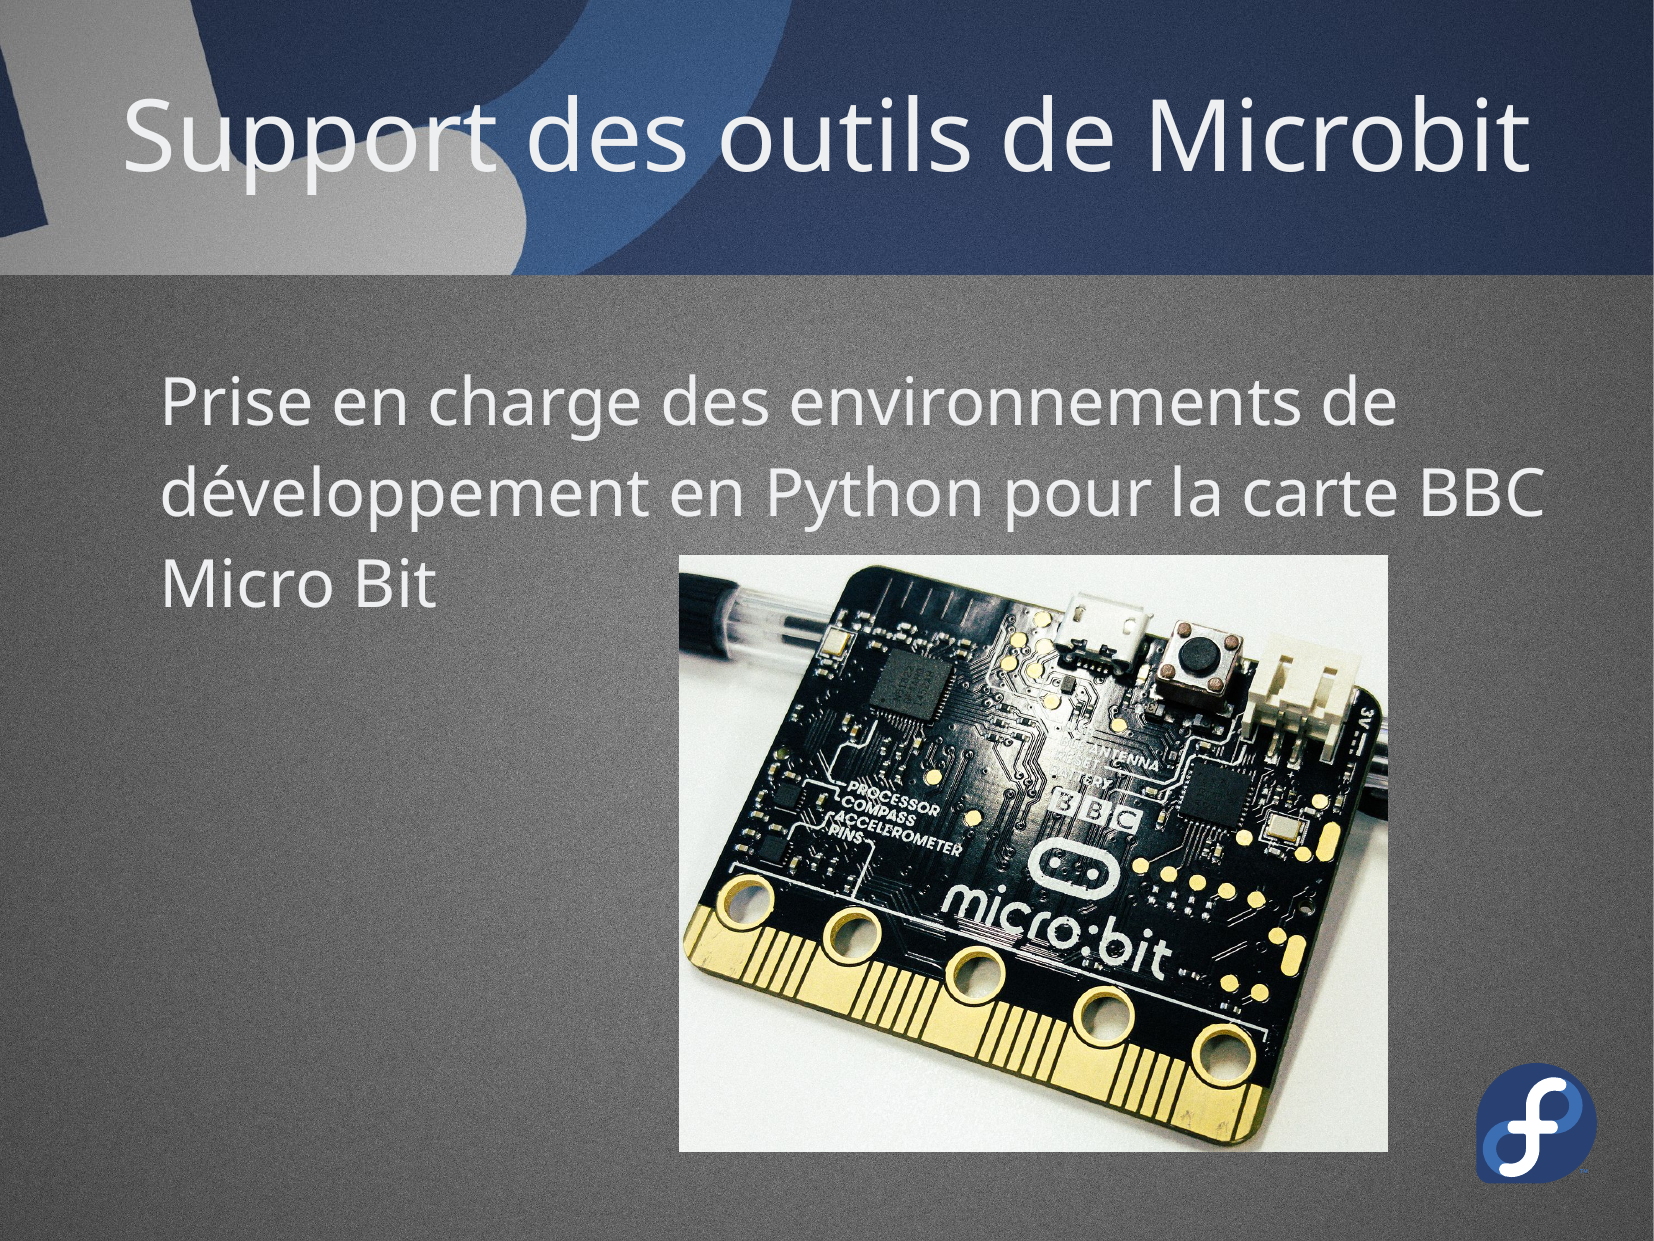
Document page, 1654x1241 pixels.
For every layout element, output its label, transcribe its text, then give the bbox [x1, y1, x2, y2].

title Support des outils de Microbit [88, 29, 1565, 237]
picture [0, 0, 1654, 1241]
list Prise en charge des environnements de développement en Python pour la carte BBC Micro Bit [88, 354, 1565, 1076]
